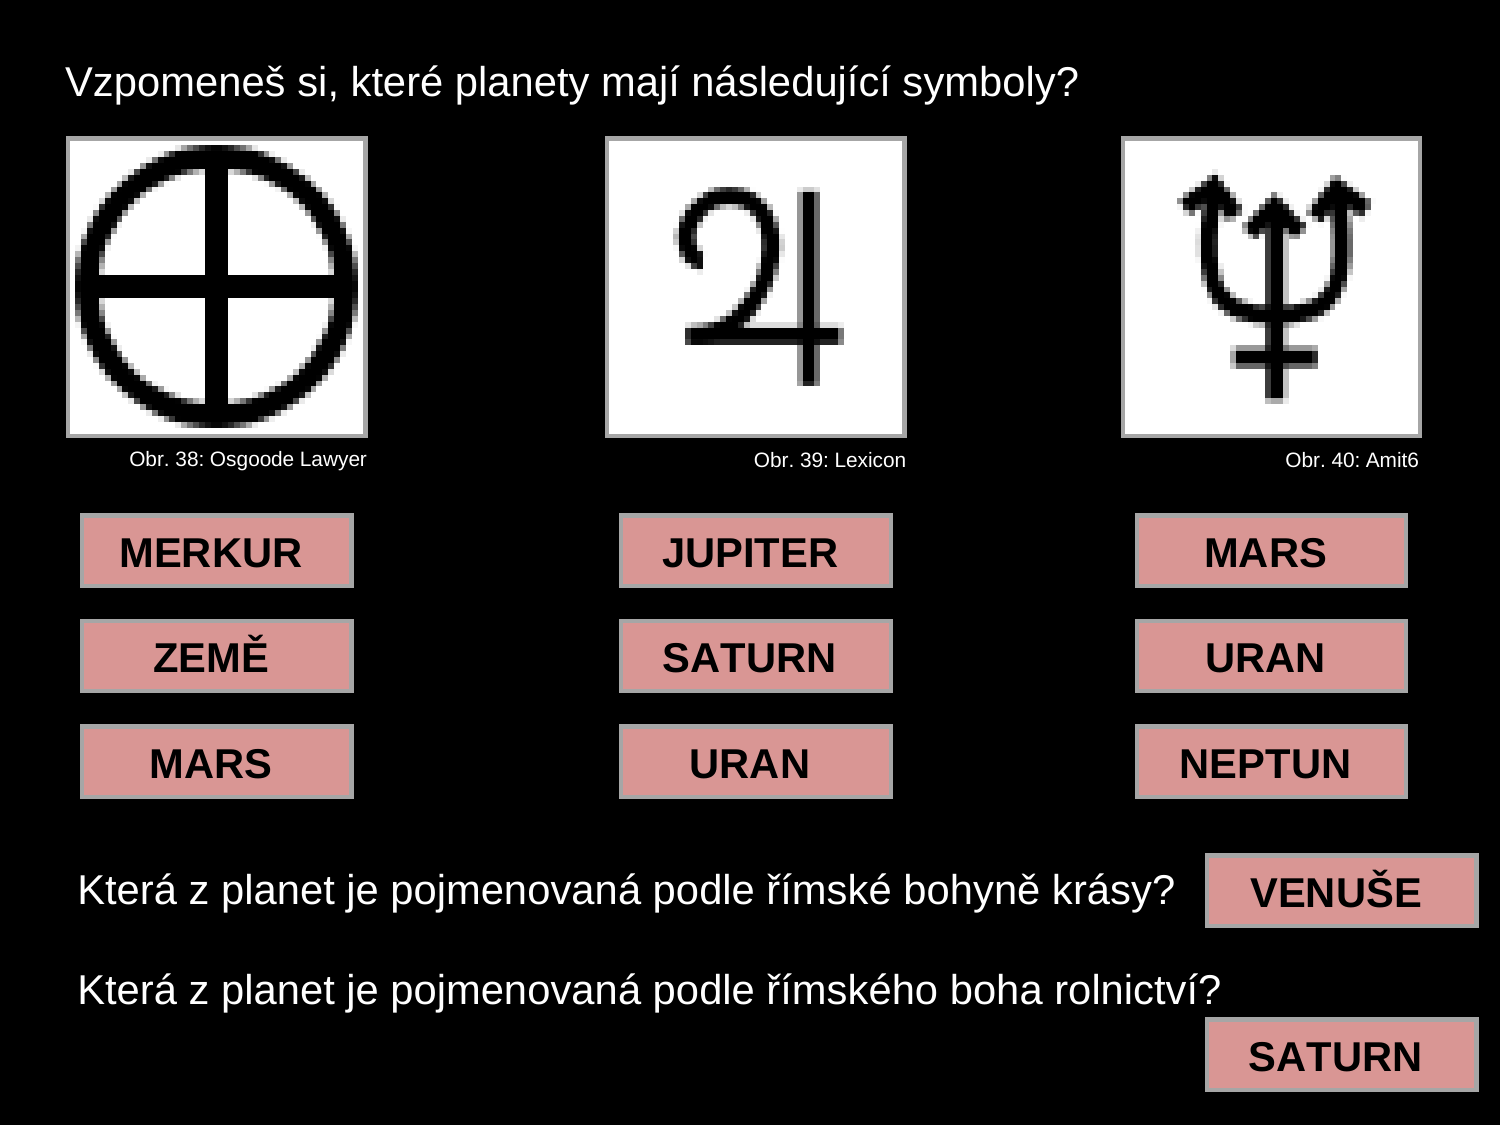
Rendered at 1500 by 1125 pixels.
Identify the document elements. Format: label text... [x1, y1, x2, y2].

picture [609, 140, 903, 434]
text_box SATURN [621, 621, 891, 692]
text_box MERKUR [82, 515, 352, 586]
picture [70, 140, 364, 434]
text_box JUPITER [621, 515, 891, 586]
text_box URAN [1136, 621, 1407, 692]
text_box Která z planet je pojmenovaná podle římské bohyně krásy? Která z planet je pojmenovaná podle římského boha rolnictví? [62, 855, 1237, 1021]
text_box VENUŠE [1207, 855, 1477, 926]
text_box Vzpomeneš si, které planety mají následující symboly? [50, 46, 1095, 113]
text_box SATURN [1207, 1019, 1477, 1090]
text_box URAN [621, 726, 891, 797]
text_box NEPTUN [1136, 726, 1407, 797]
text_box Obr. 38: Osgoode Lawyer [114, 437, 432, 504]
text_box Obr. 39: Lexicon [739, 439, 922, 480]
text_box MARS [1136, 515, 1407, 586]
text_box Obr. 40: Amit6 [1270, 439, 1434, 480]
text_box ZEMĚ [82, 621, 352, 692]
picture [1125, 140, 1418, 434]
text_box MARS [82, 726, 352, 797]
